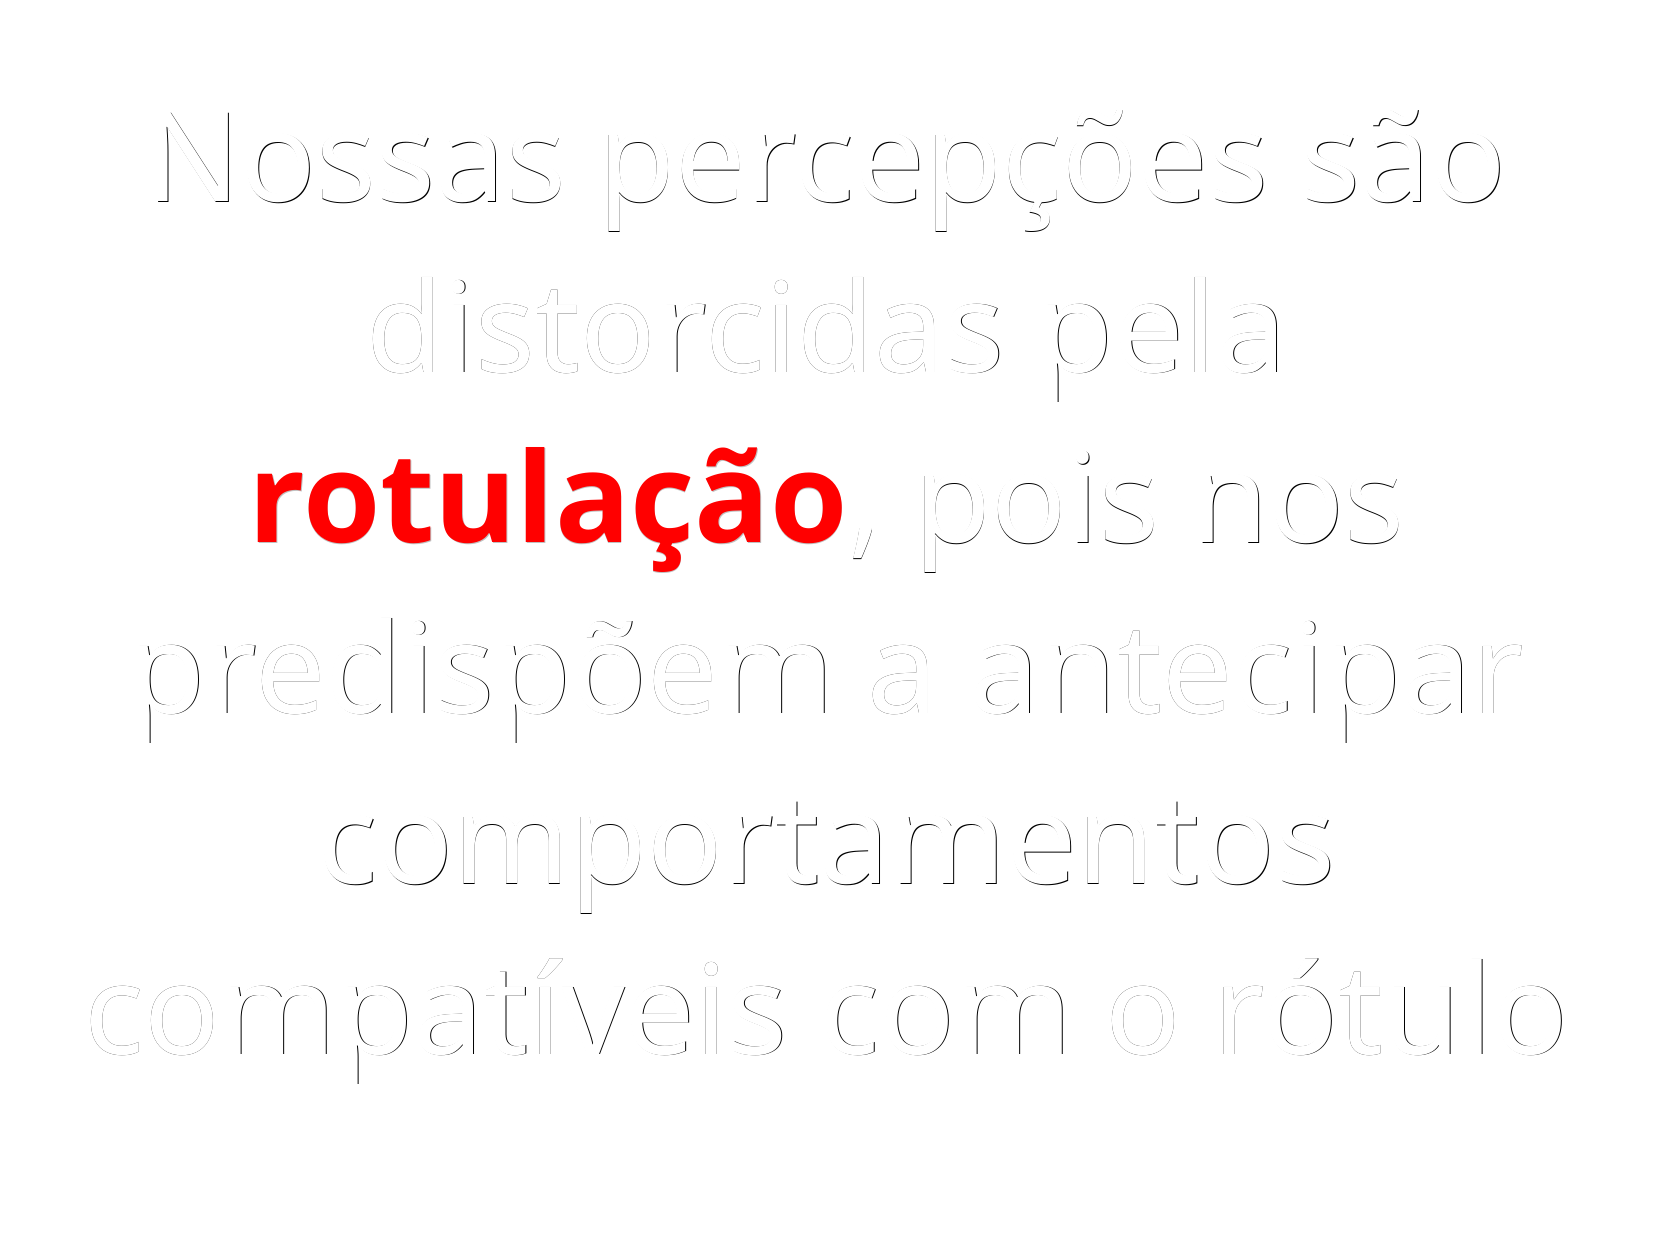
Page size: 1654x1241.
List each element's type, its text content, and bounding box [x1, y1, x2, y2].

subtitle Nossas percepções são distorcidas pela rotulação, pois nos predispõem a antecipar comportamentos compatíveis com o rótulo [82, 144, 1571, 1015]
